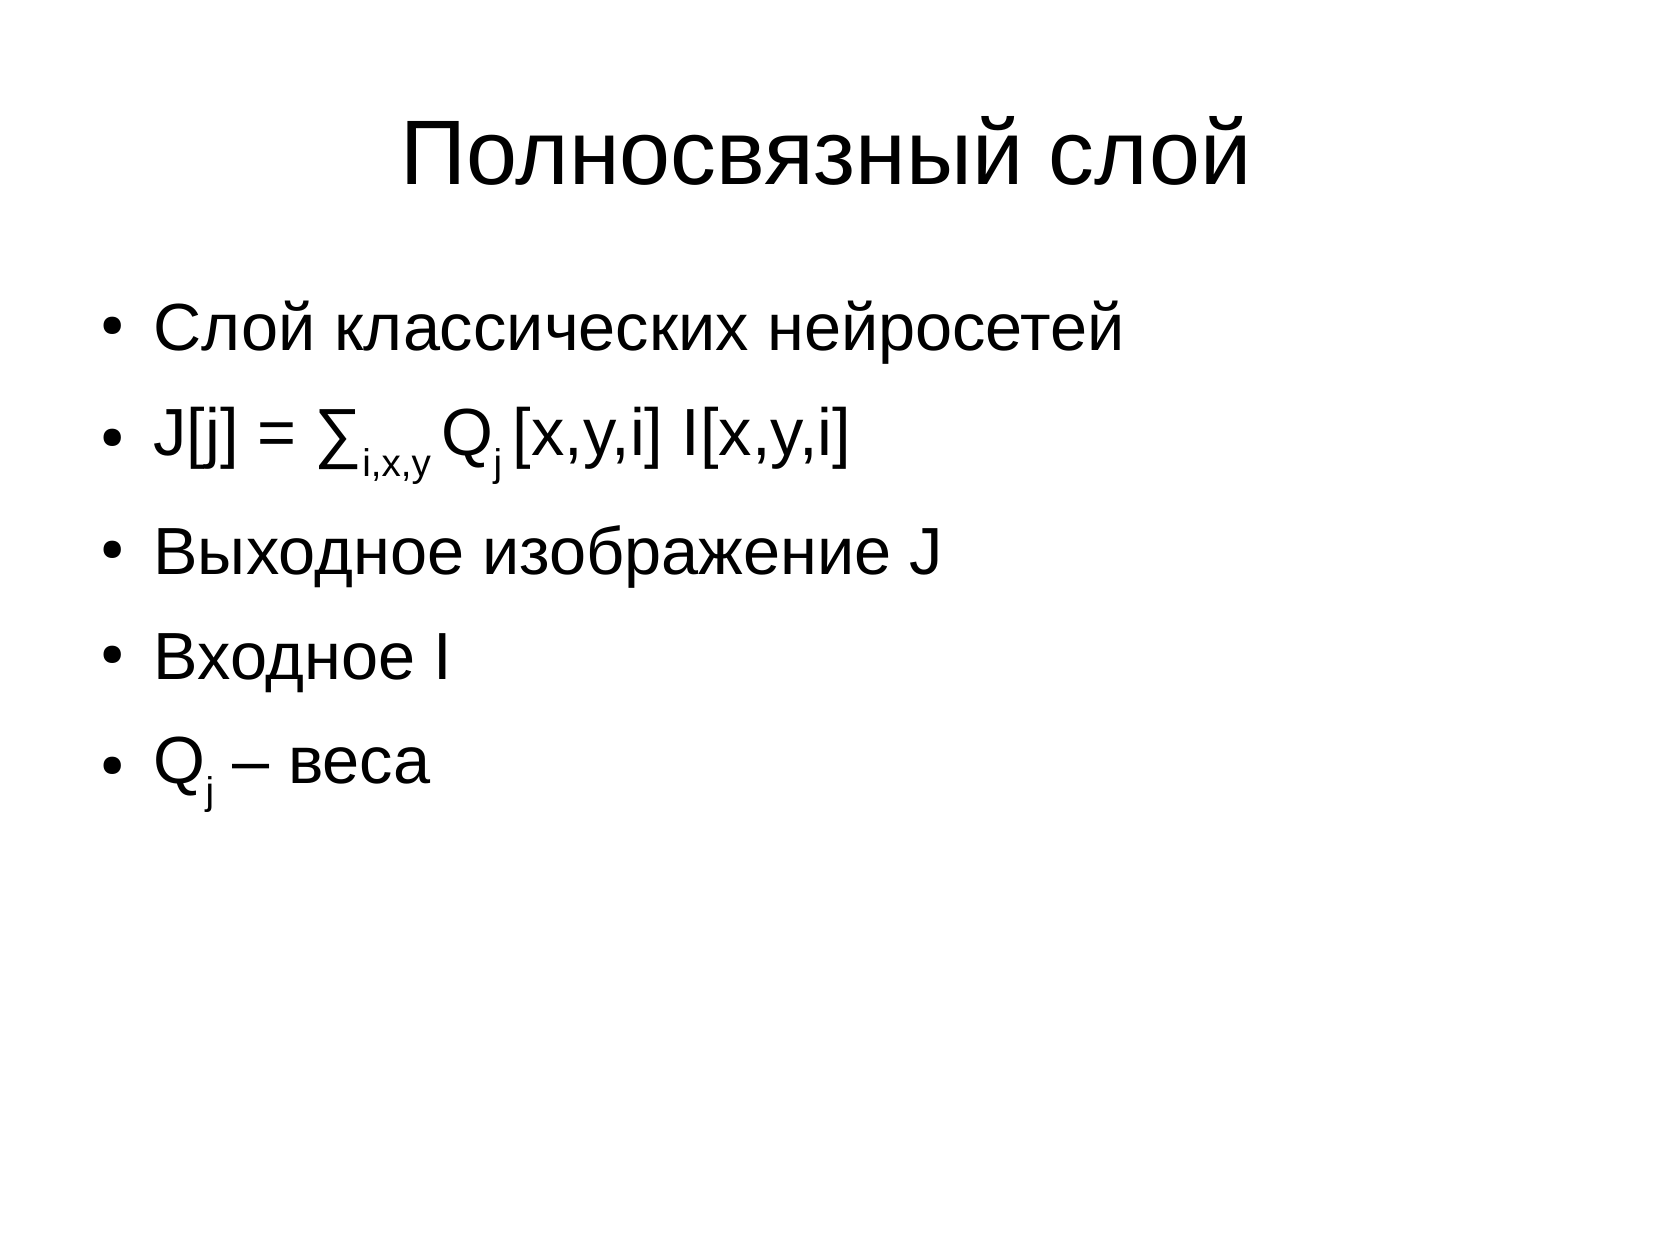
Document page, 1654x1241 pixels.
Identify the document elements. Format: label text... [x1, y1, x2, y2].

title Полносвязный слой [82, 49, 1571, 257]
list Слой классических нейросетей J[j] = ∑i,x,y Qj [x,y,i] I[x,y,i] Выходное изображение J Входное I Qj – веса [82, 290, 1571, 1010]
